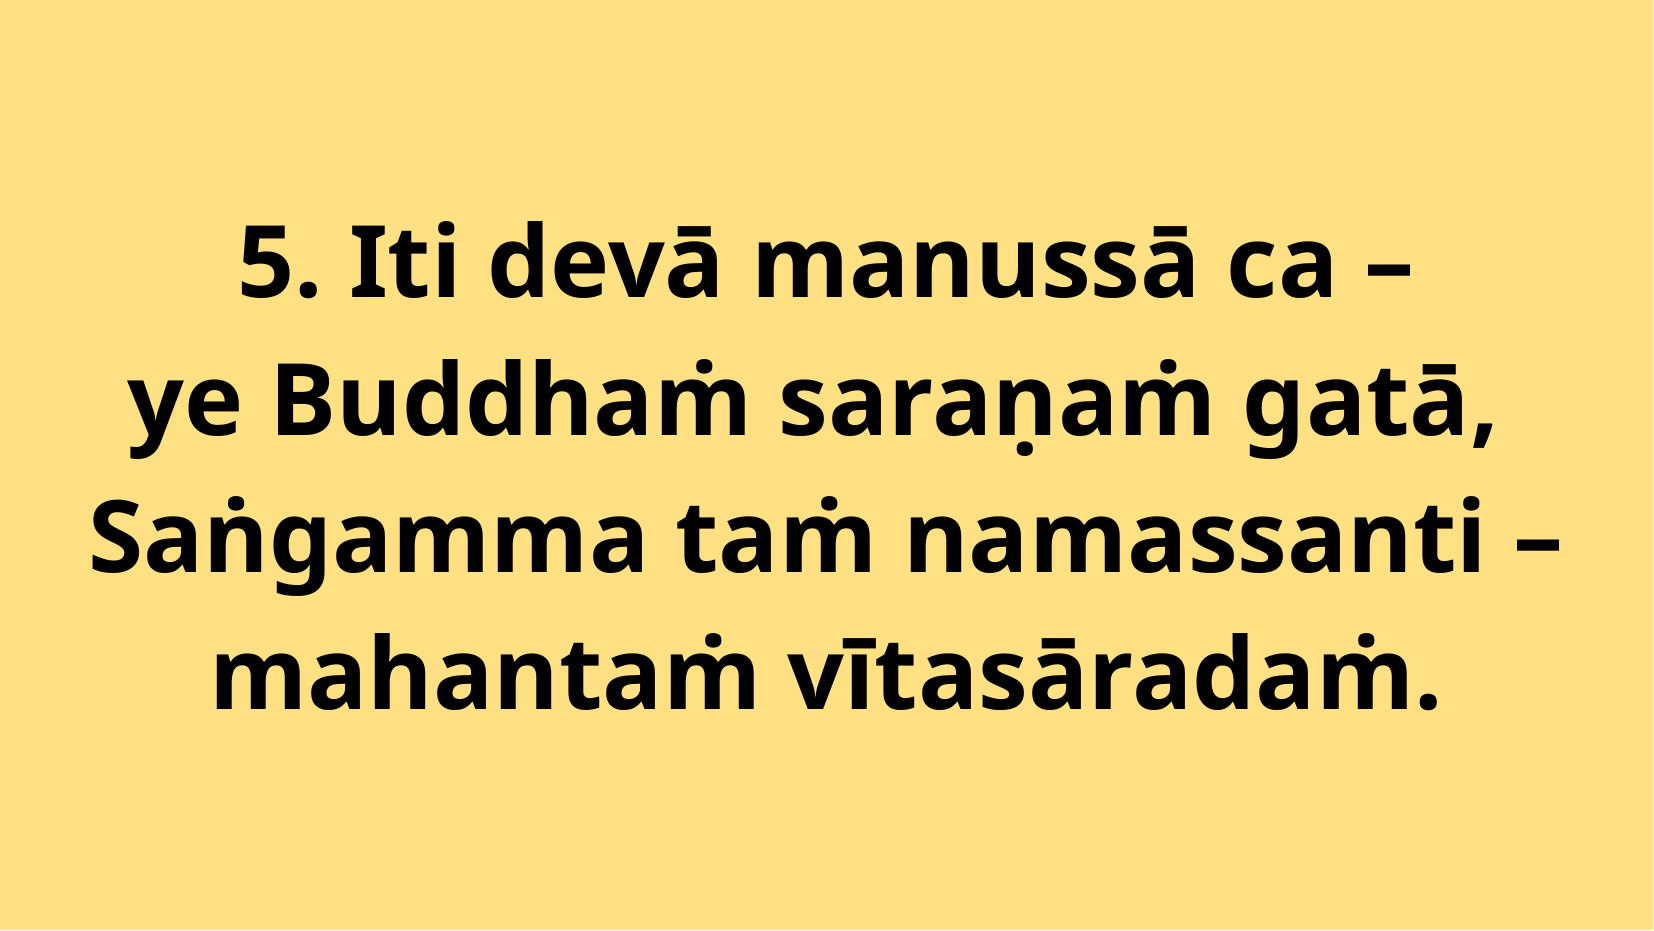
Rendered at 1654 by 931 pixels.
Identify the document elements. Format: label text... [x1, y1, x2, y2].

subtitle 5. Iti devā manussā ca – ye Buddhaṁ saraṇaṁ gatā, Saṅgamma taṁ namassanti – mahantaṁ vītasāradaṁ. [82, 0, 1571, 931]
